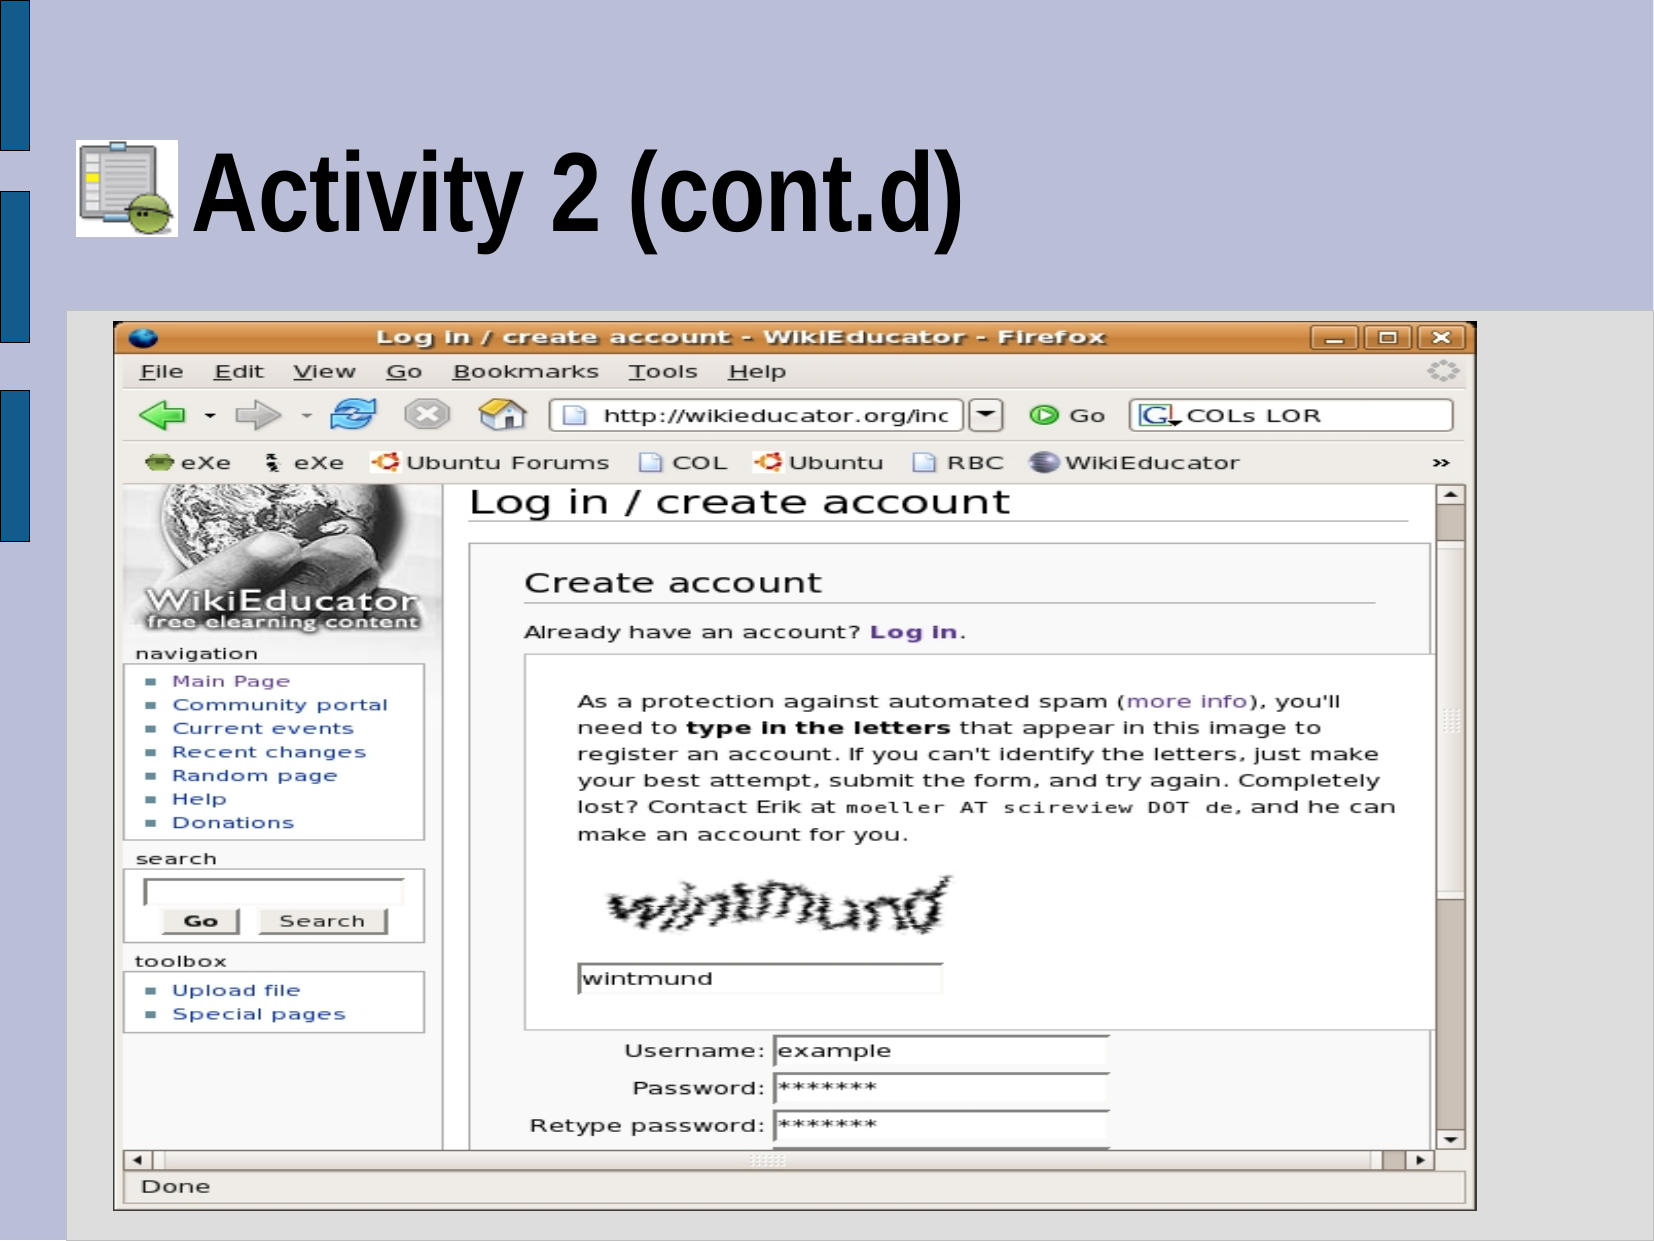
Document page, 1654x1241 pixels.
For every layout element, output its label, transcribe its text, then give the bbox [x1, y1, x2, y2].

text_box Activity 2 (cont.d) [177, 118, 1093, 262]
picture [76, 140, 177, 237]
picture [113, 321, 1477, 1211]
